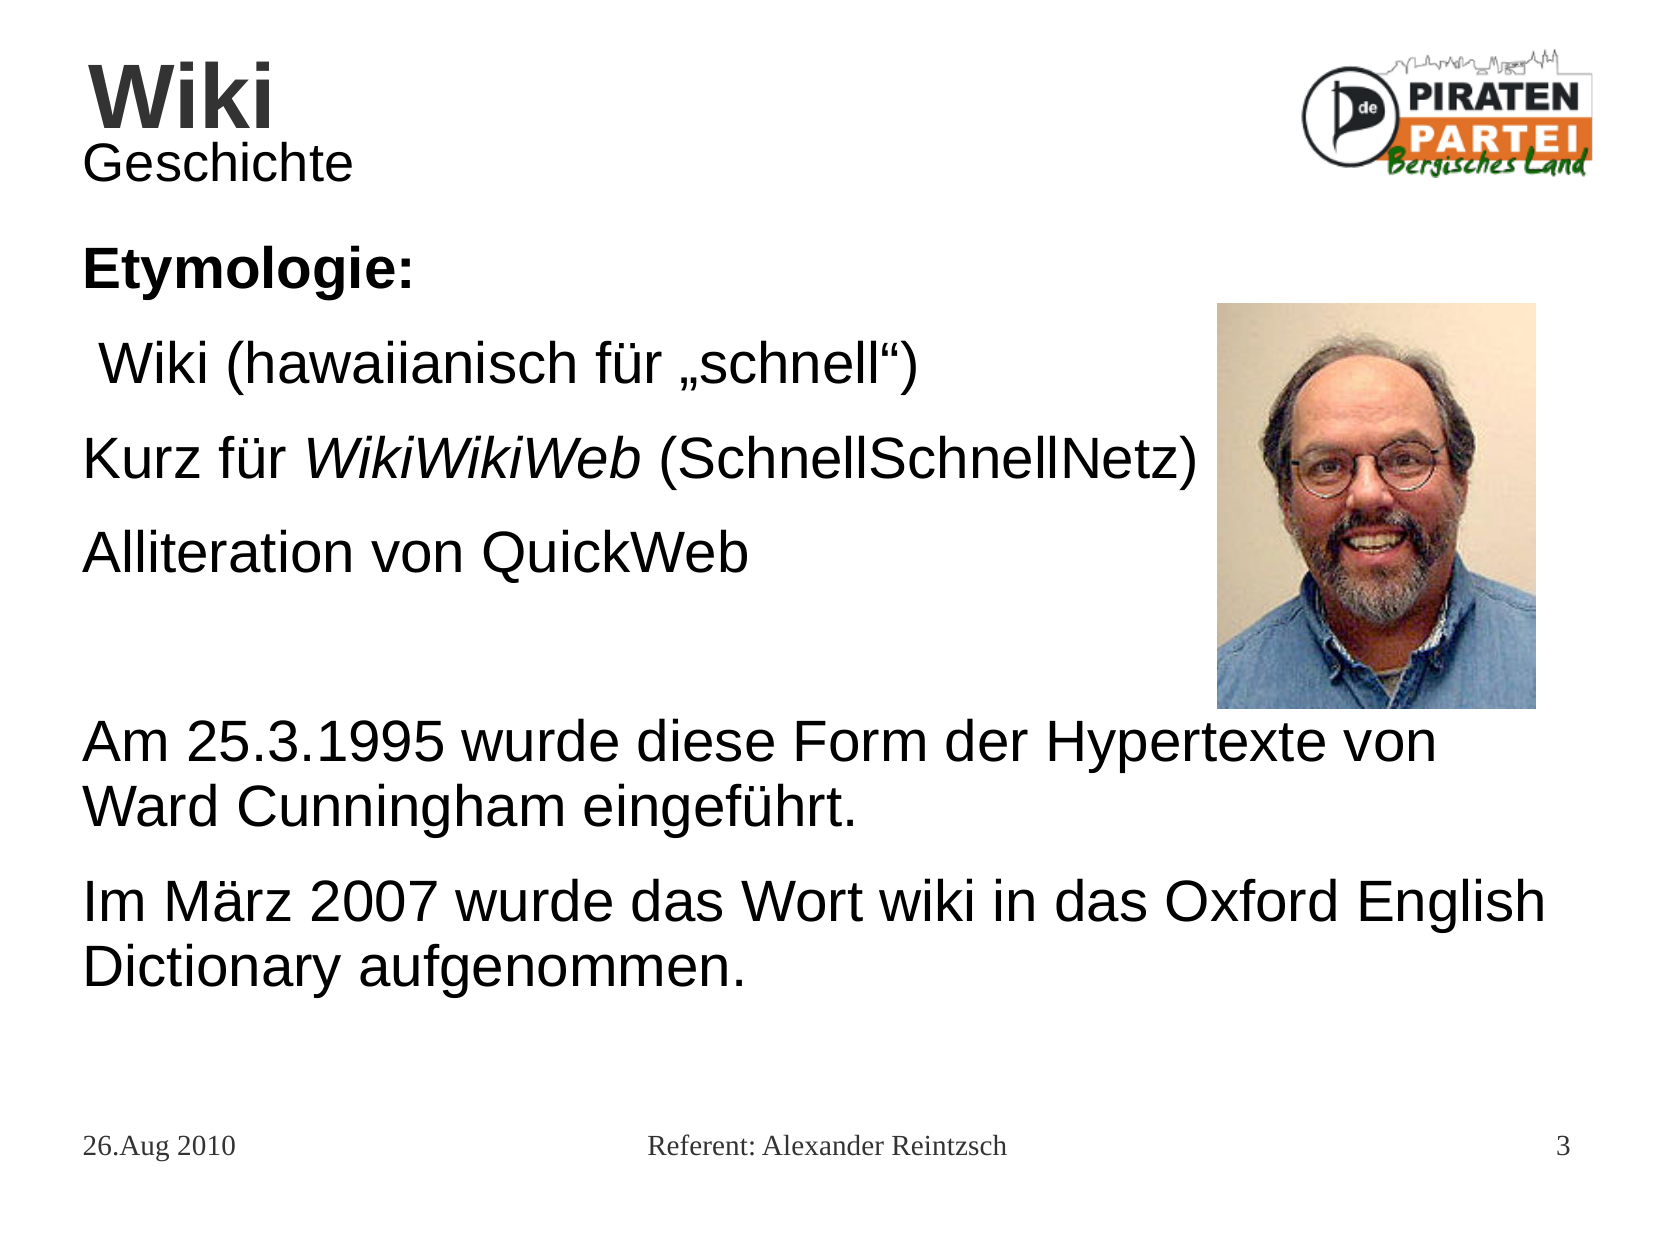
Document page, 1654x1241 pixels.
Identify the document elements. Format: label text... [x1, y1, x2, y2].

list Etymologie: Wiki (hawaiianisch für „schnell“) Kurz für WikiWikiWeb (SchnellSchnellNetz) Alliteration von QuickWeb Am 25.3.1995 wurde diese Form der Hypertexte von Ward Cunningham eingeführt. Im März 2007 wurde das Wort wiki in das Oxford English Dictionary aufgenommen. [82, 236, 1571, 1055]
picture [1299, 48, 1595, 178]
title Geschichte [82, 118, 1300, 207]
